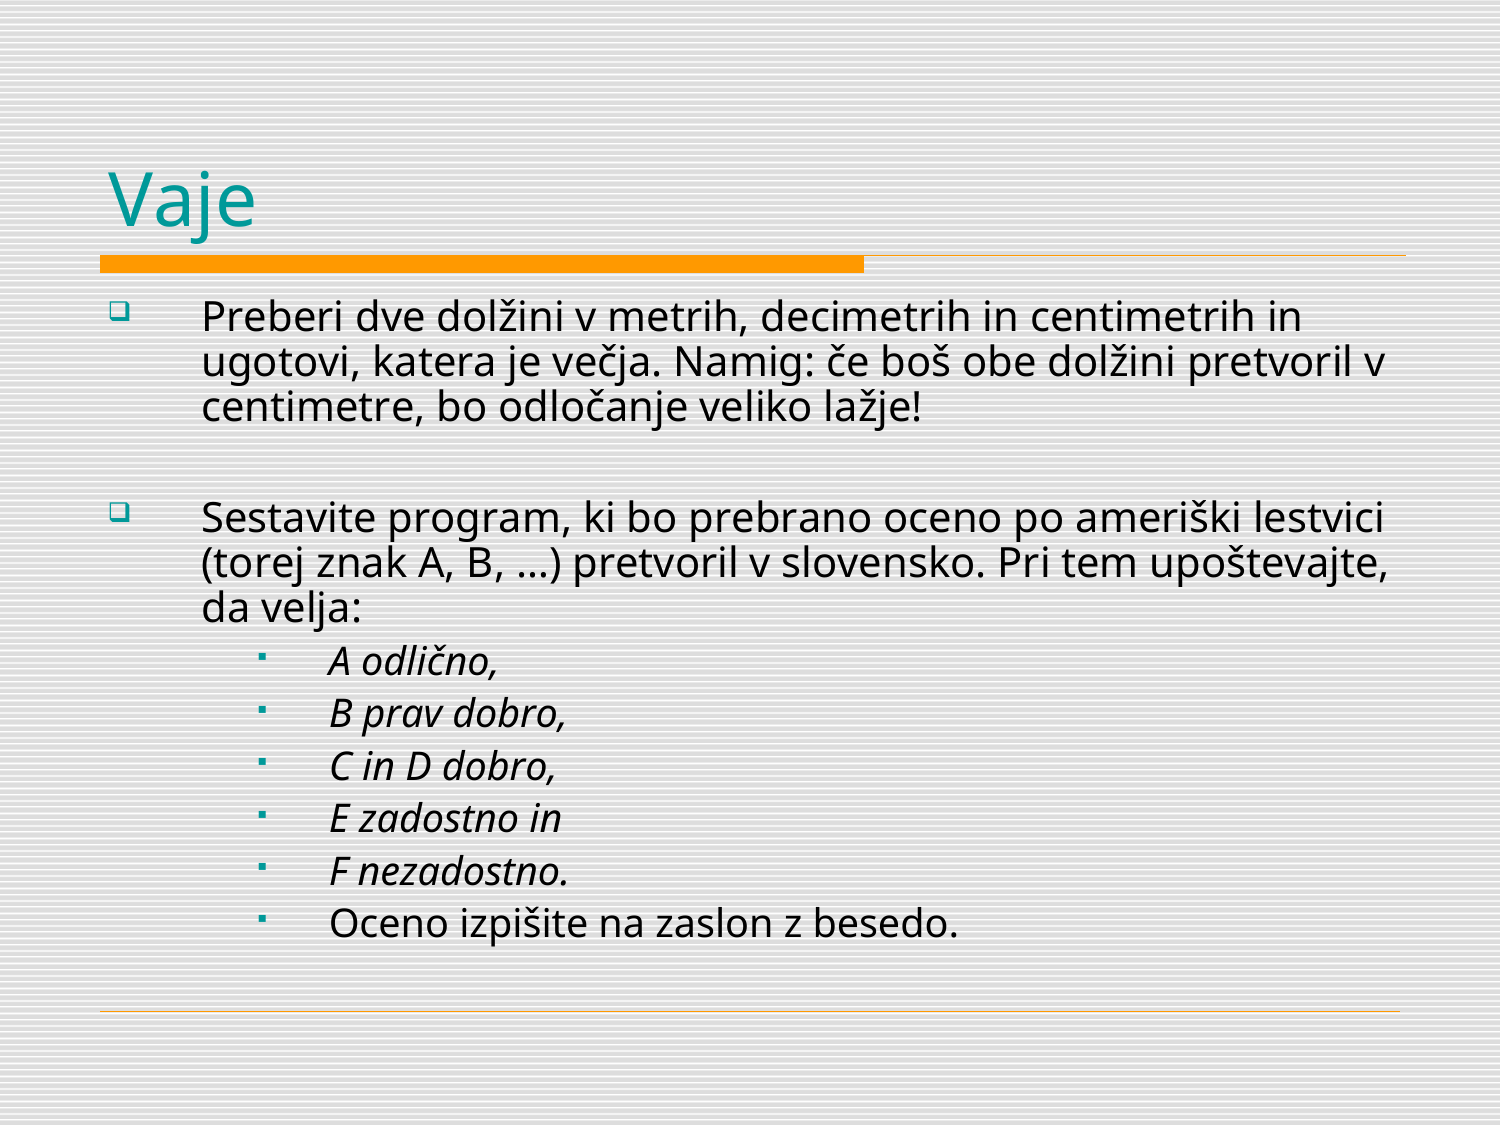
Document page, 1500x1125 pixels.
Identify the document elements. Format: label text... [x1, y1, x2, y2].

list Preberi dve dolžini v metrih, decimetrih in centimetrih in ugotovi, katera je večja. Namig: če boš obe dolžini pretvoril v centimetre, bo odločanje veliko lažje! Sestavite program, ki bo prebrano oceno po ameriški lestvici (torej znak A, B, …) pretvoril v slovensko. Pri tem upoštevajte, da velja: A odlično, B prav dobro, C in D dobro, E zadostno in F nezadostno. Oceno izpišite na zaslon z besedo. [92, 287, 1406, 988]
picture [0, 0, 1500, 1125]
title Vaje [94, 49, 1407, 250]
